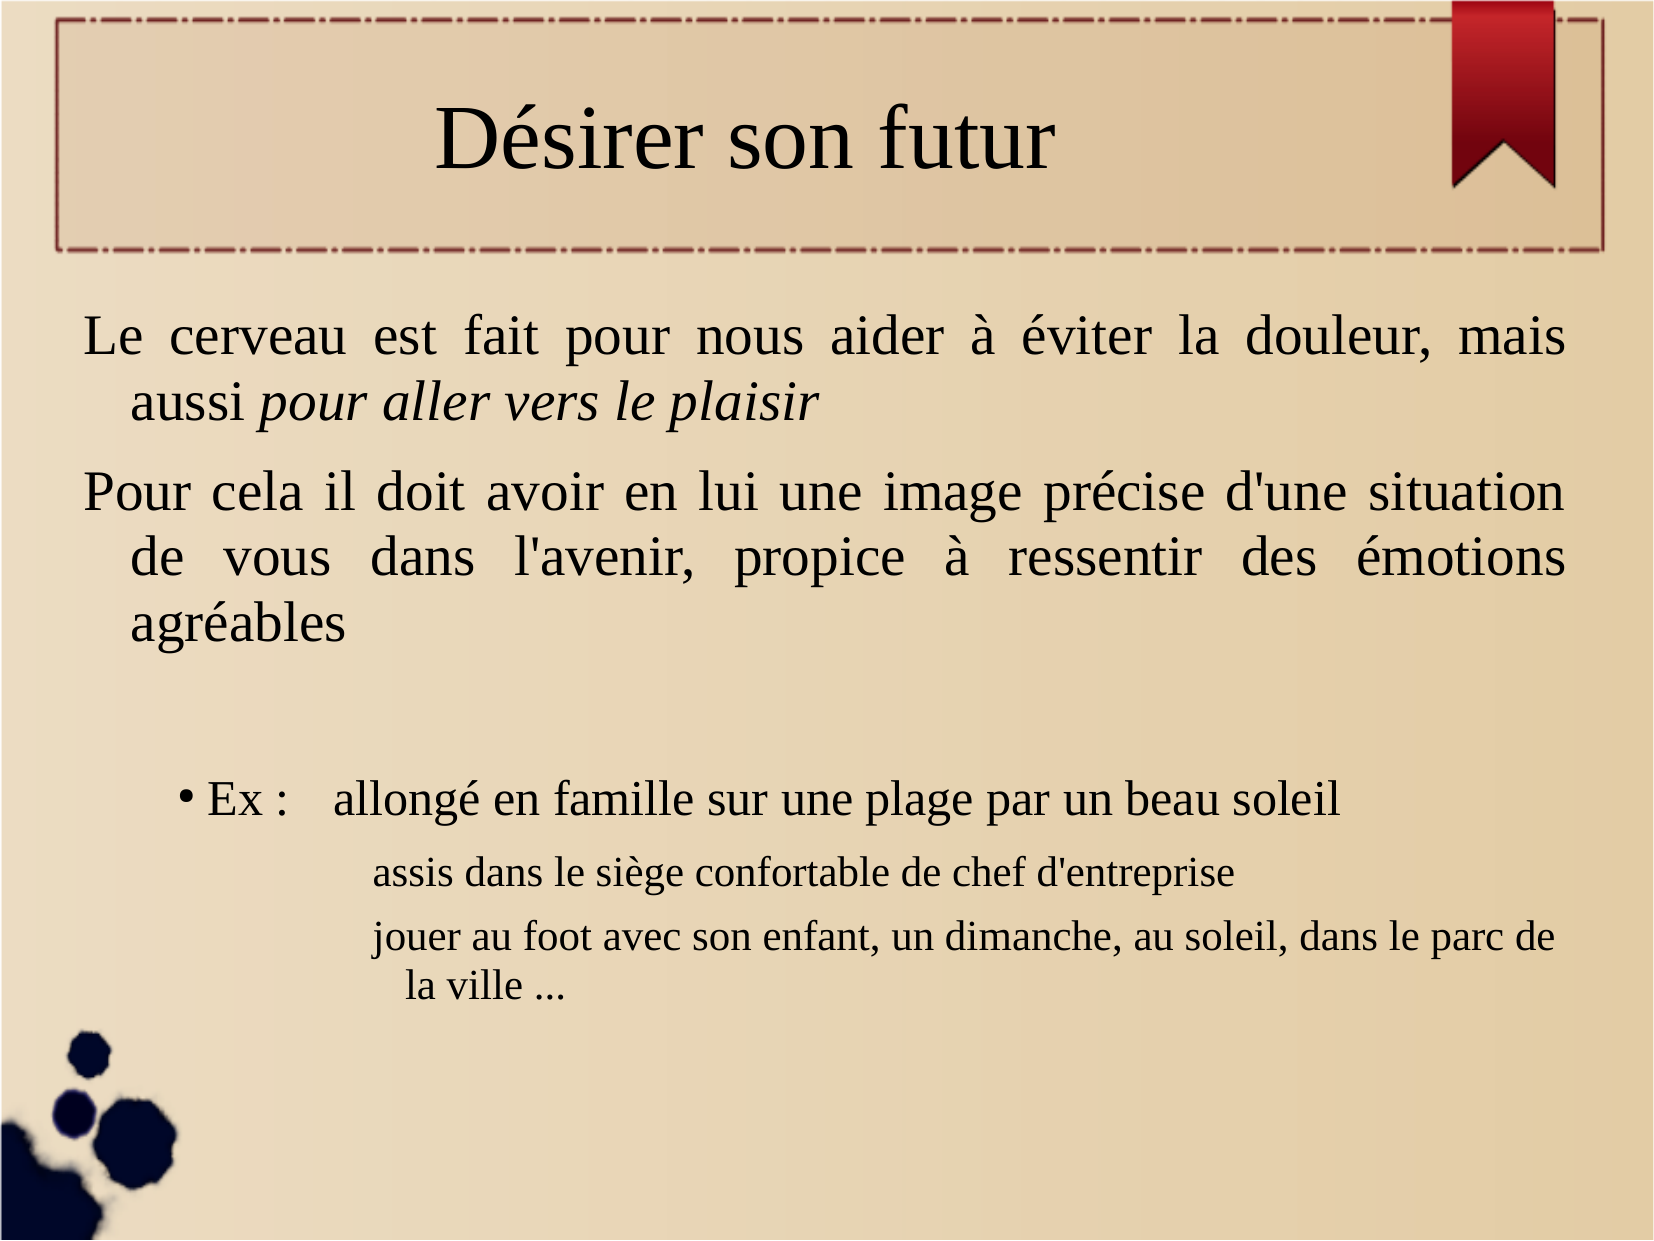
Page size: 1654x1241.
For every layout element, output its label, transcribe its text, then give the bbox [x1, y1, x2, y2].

picture [0, 0, 1654, 1240]
title Désirer son futur [82, 47, 1410, 227]
list Le cerveau est fait pour nous aider à éviter la douleur, mais aussi pour aller vers le plaisir Pour cela il doit avoir en lui une image précise d'une situation de vous dans l'avenir, propice à ressentir des émotions agréables Ex : allongé en famille sur une plage par un beau soleil assis dans le siège confortable de chef d'entreprise jouer au foot avec son enfant, un dimanche, au soleil, dans le parc de la ville ... [82, 299, 1569, 1017]
